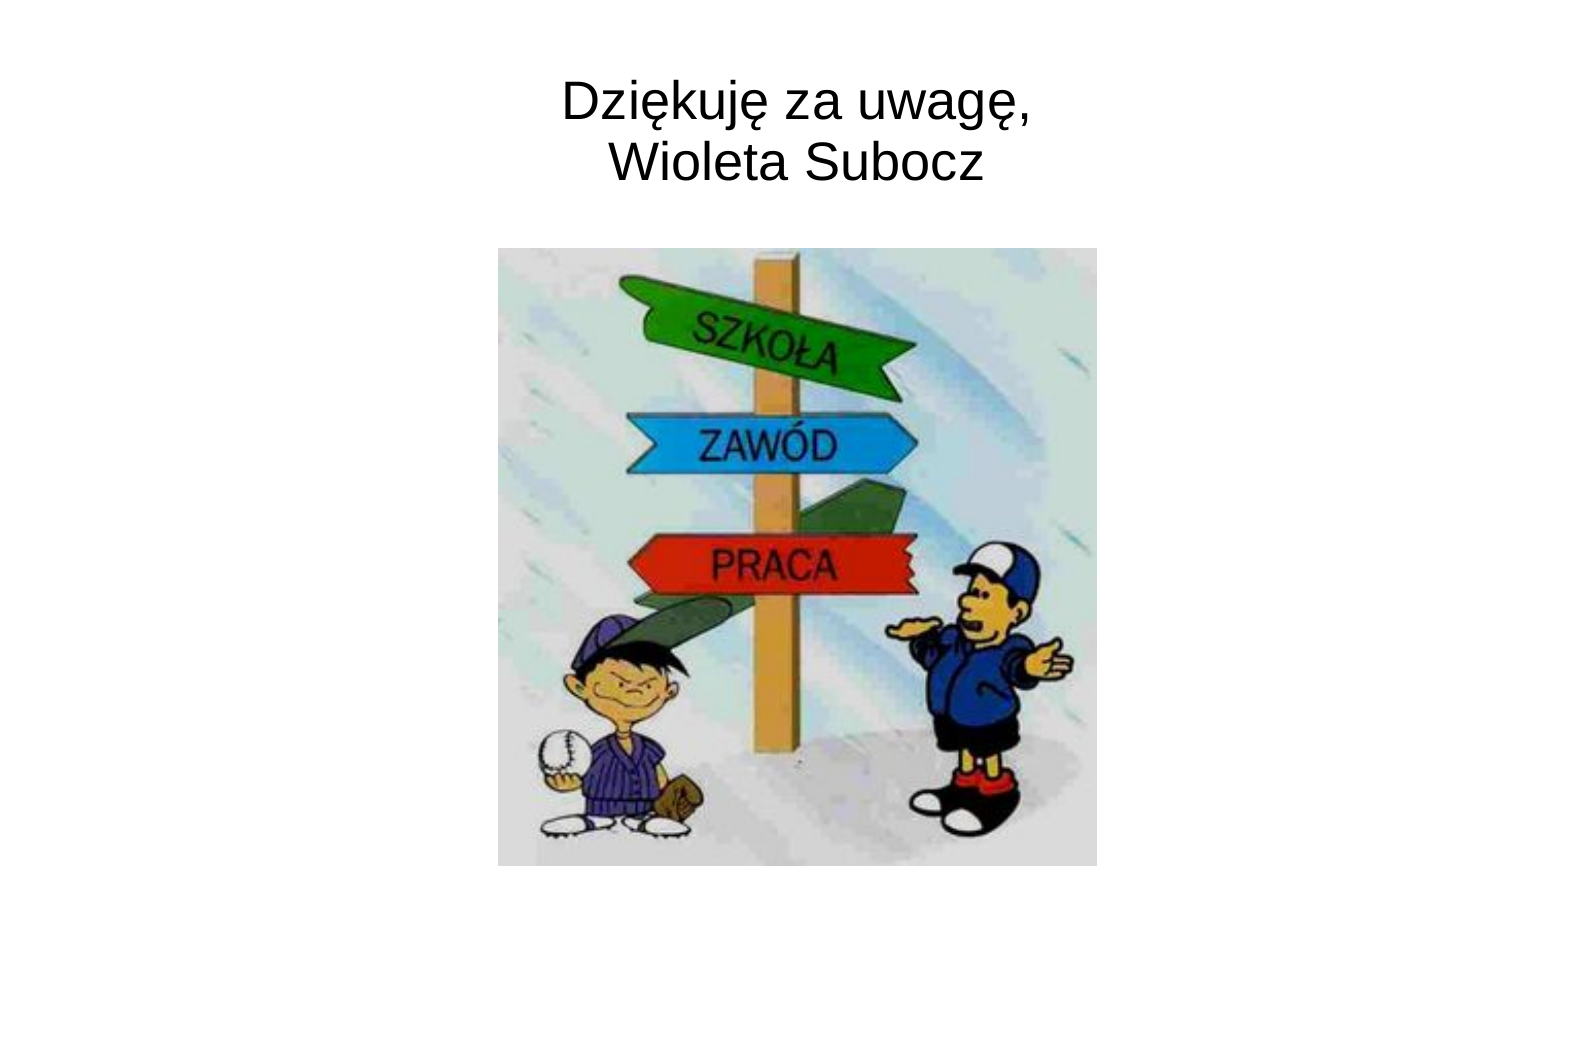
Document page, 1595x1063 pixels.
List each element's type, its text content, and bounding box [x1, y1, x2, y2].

picture [498, 248, 1097, 866]
title Dziękuję za uwagę, Wioleta Subocz [79, 42, 1515, 220]
